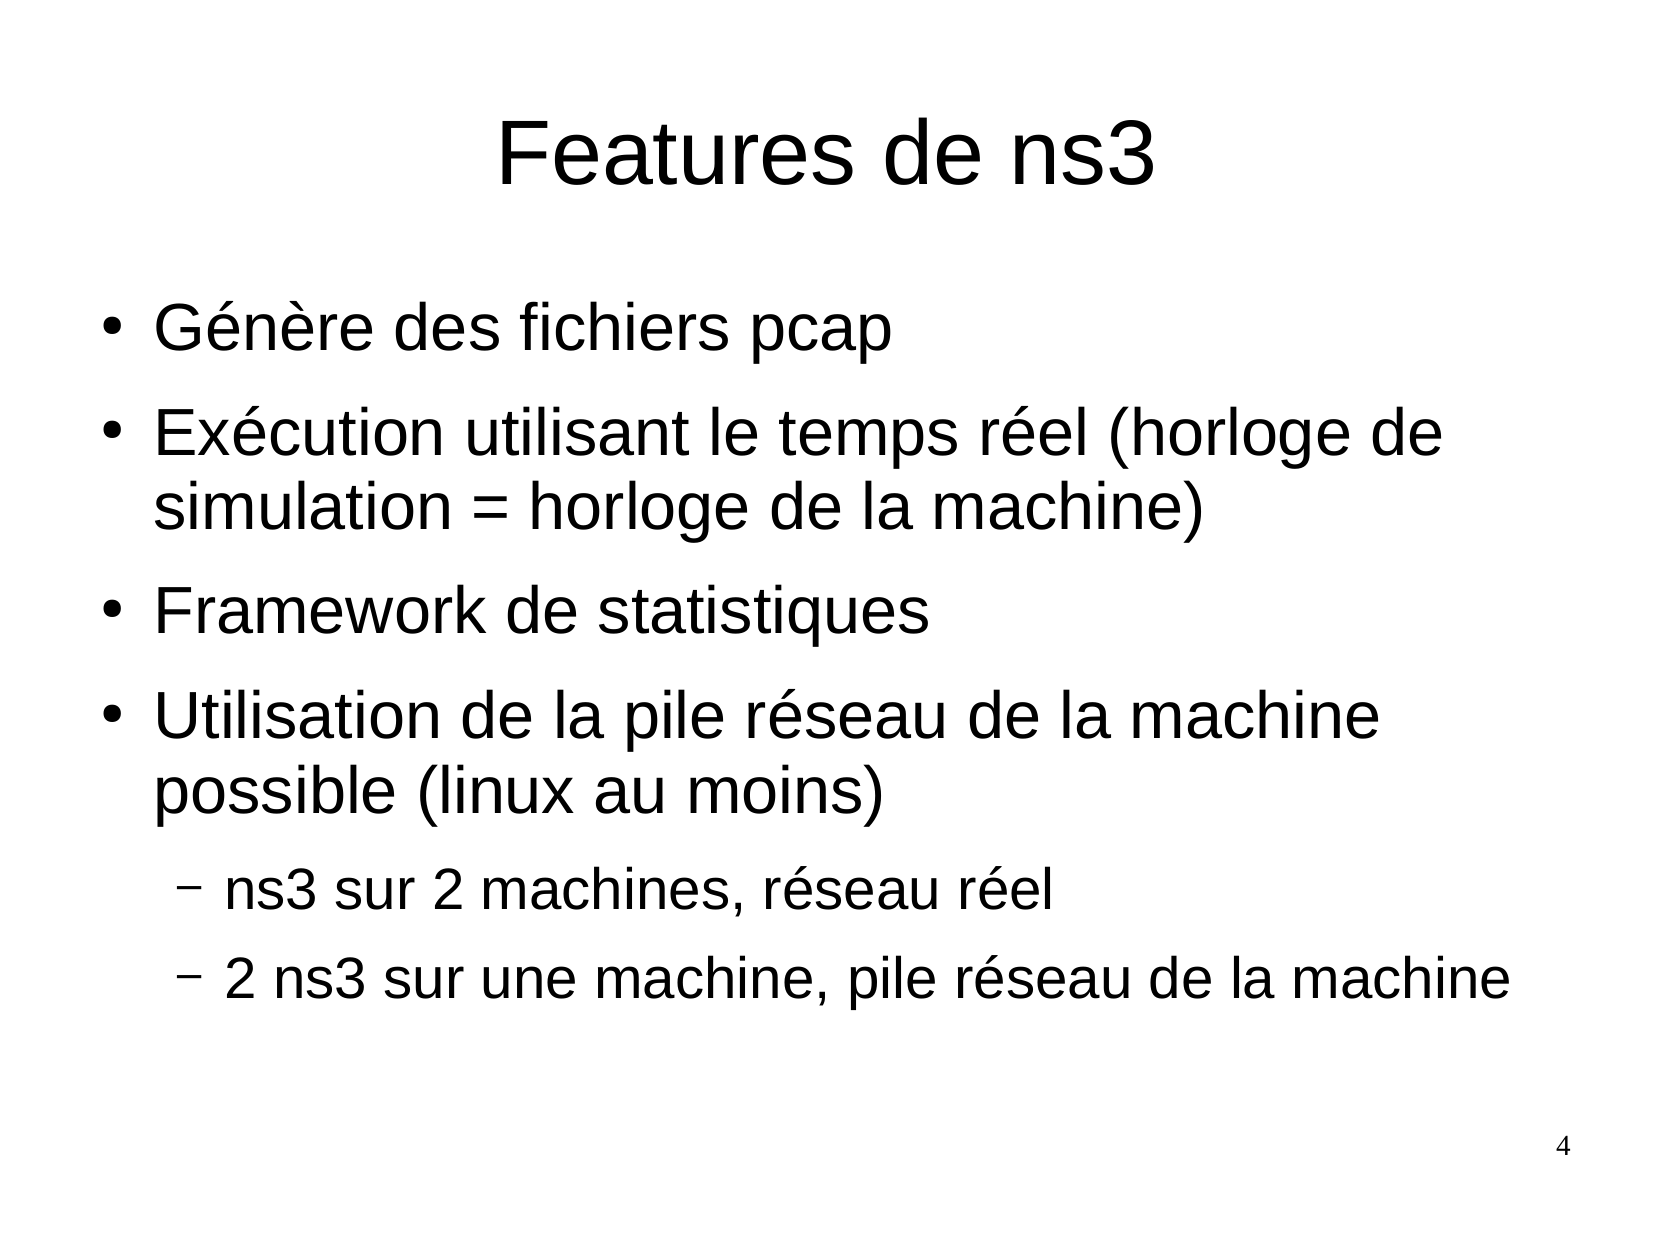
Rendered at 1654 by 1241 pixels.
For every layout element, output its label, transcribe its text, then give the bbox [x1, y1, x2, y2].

list Génère des fichiers pcap Exécution utilisant le temps réel (horloge de simulation = horloge de la machine) Framework de statistiques Utilisation de la pile réseau de la machine possible (linux au moins) ns3 sur 2 machines, réseau réel 2 ns3 sur une machine, pile réseau de la machine [82, 290, 1571, 1094]
title Features de ns3 [82, 56, 1571, 250]
